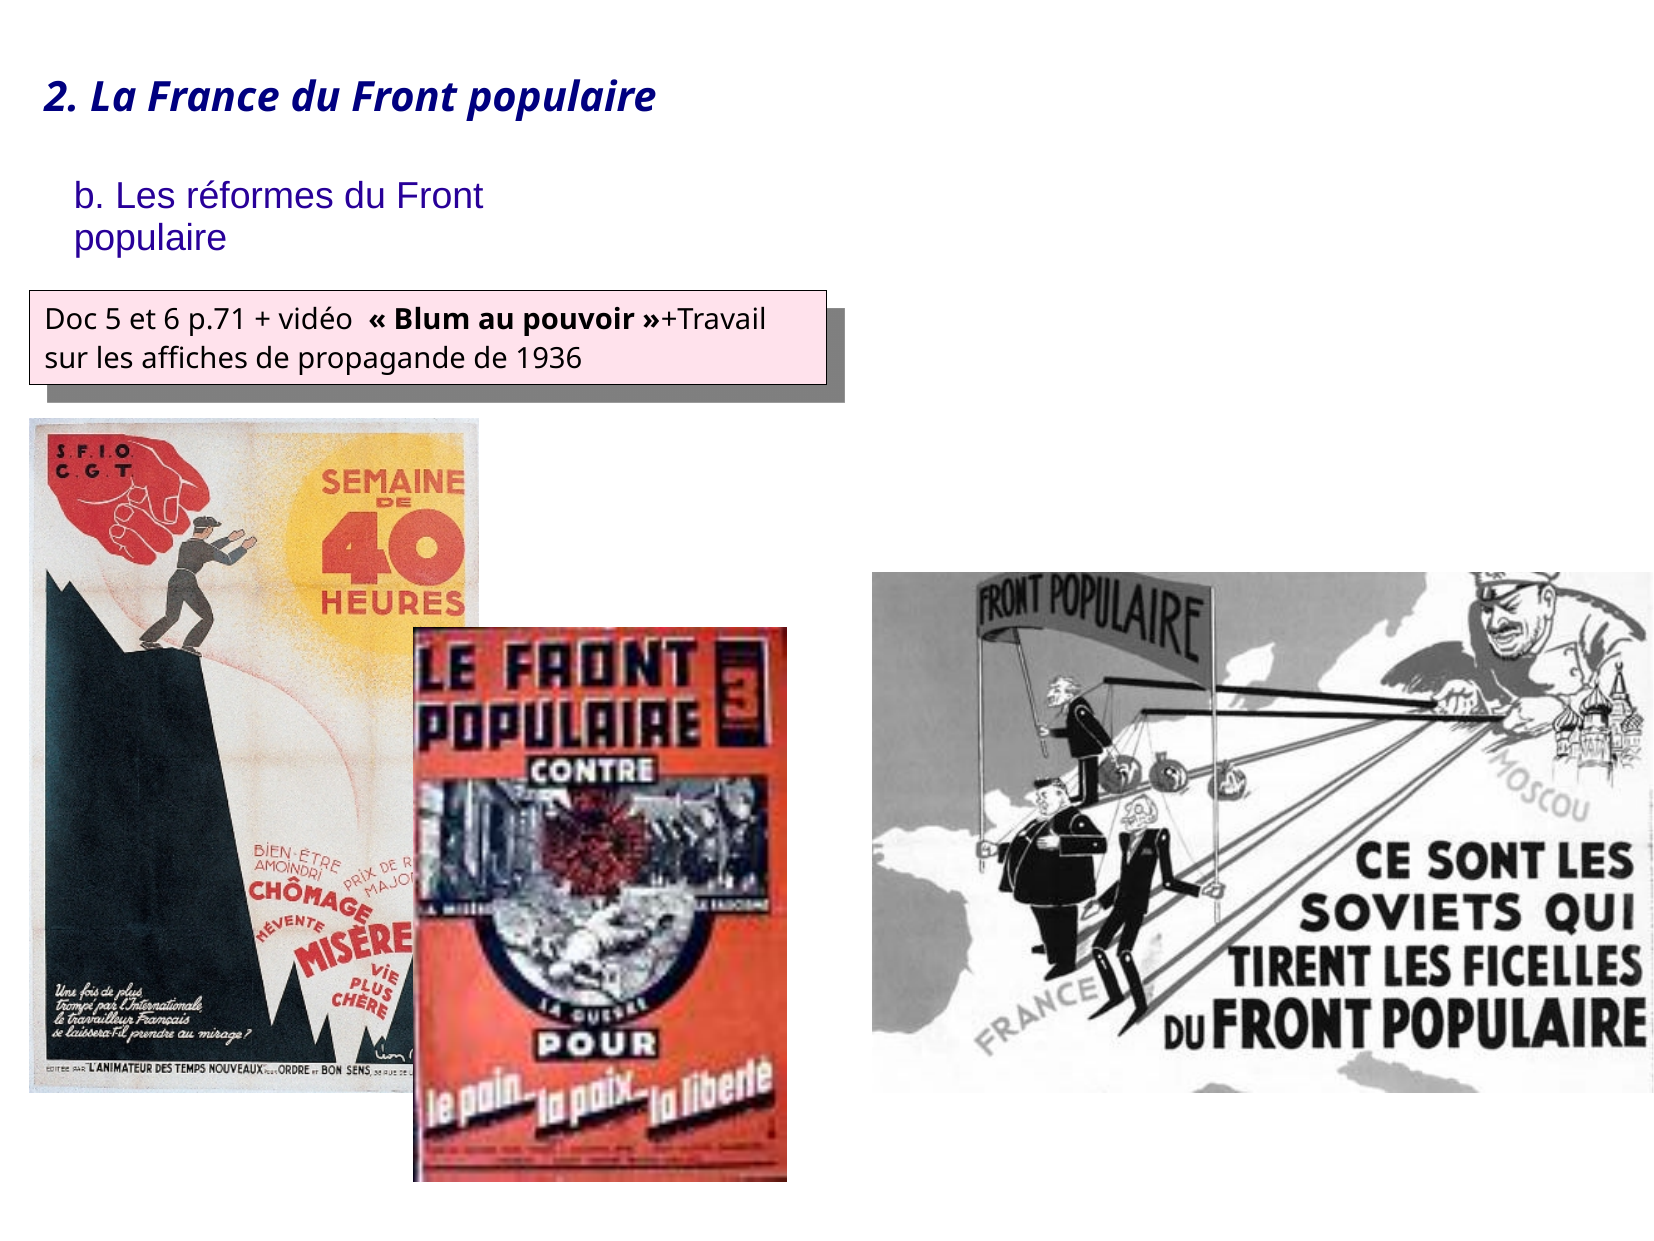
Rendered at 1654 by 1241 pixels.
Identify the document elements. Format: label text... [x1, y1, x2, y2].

text_box Doc 5 et 6 p.71 + vidéo « Blum au pouvoir »+Travail sur les affiches de propagande de 1936 [29, 290, 827, 377]
picture [872, 572, 1654, 1093]
text_box b. Les réformes du Front populaire [59, 166, 621, 266]
text_box 2. La France du Front populaire [29, 59, 739, 126]
picture [29, 418, 787, 1182]
